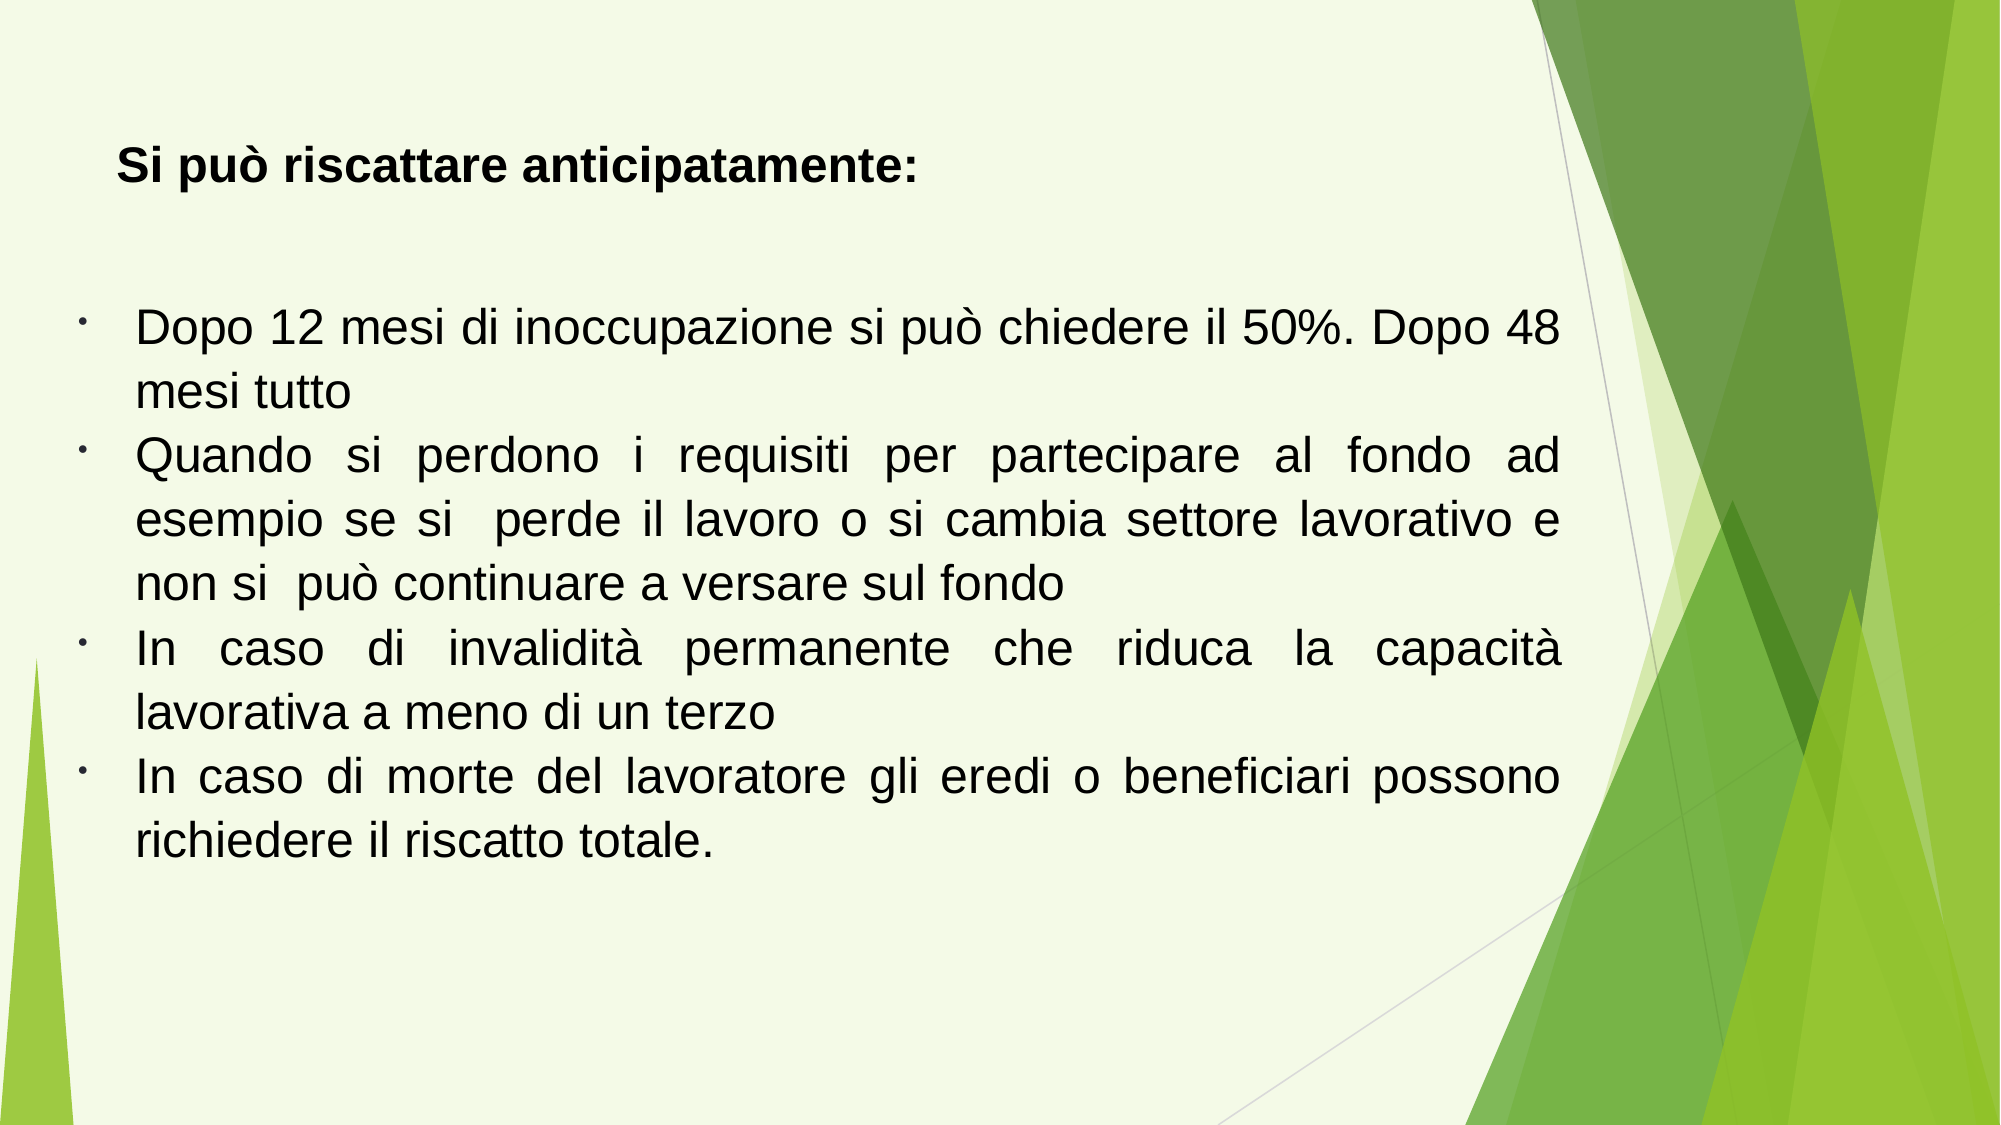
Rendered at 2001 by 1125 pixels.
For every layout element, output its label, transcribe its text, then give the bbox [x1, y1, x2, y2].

text_box Si può riscattare anticipatamente: Dopo 12 mesi di inoccupazione si può chiedere il 50%. Dopo 48 mesi tutto Quando si perdono i requisiti per partecipare al fondo ad esempio se si perde il lavoro o si cambia settore lavorativo e non si può continuare a versare sul fondo In caso di invalidità permanente che riduca la capacità lavorativa a meno di un terzo In caso di morte del lavoratore gli eredi o beneficiari possono richiedere il riscatto totale. [64, 120, 1578, 876]
